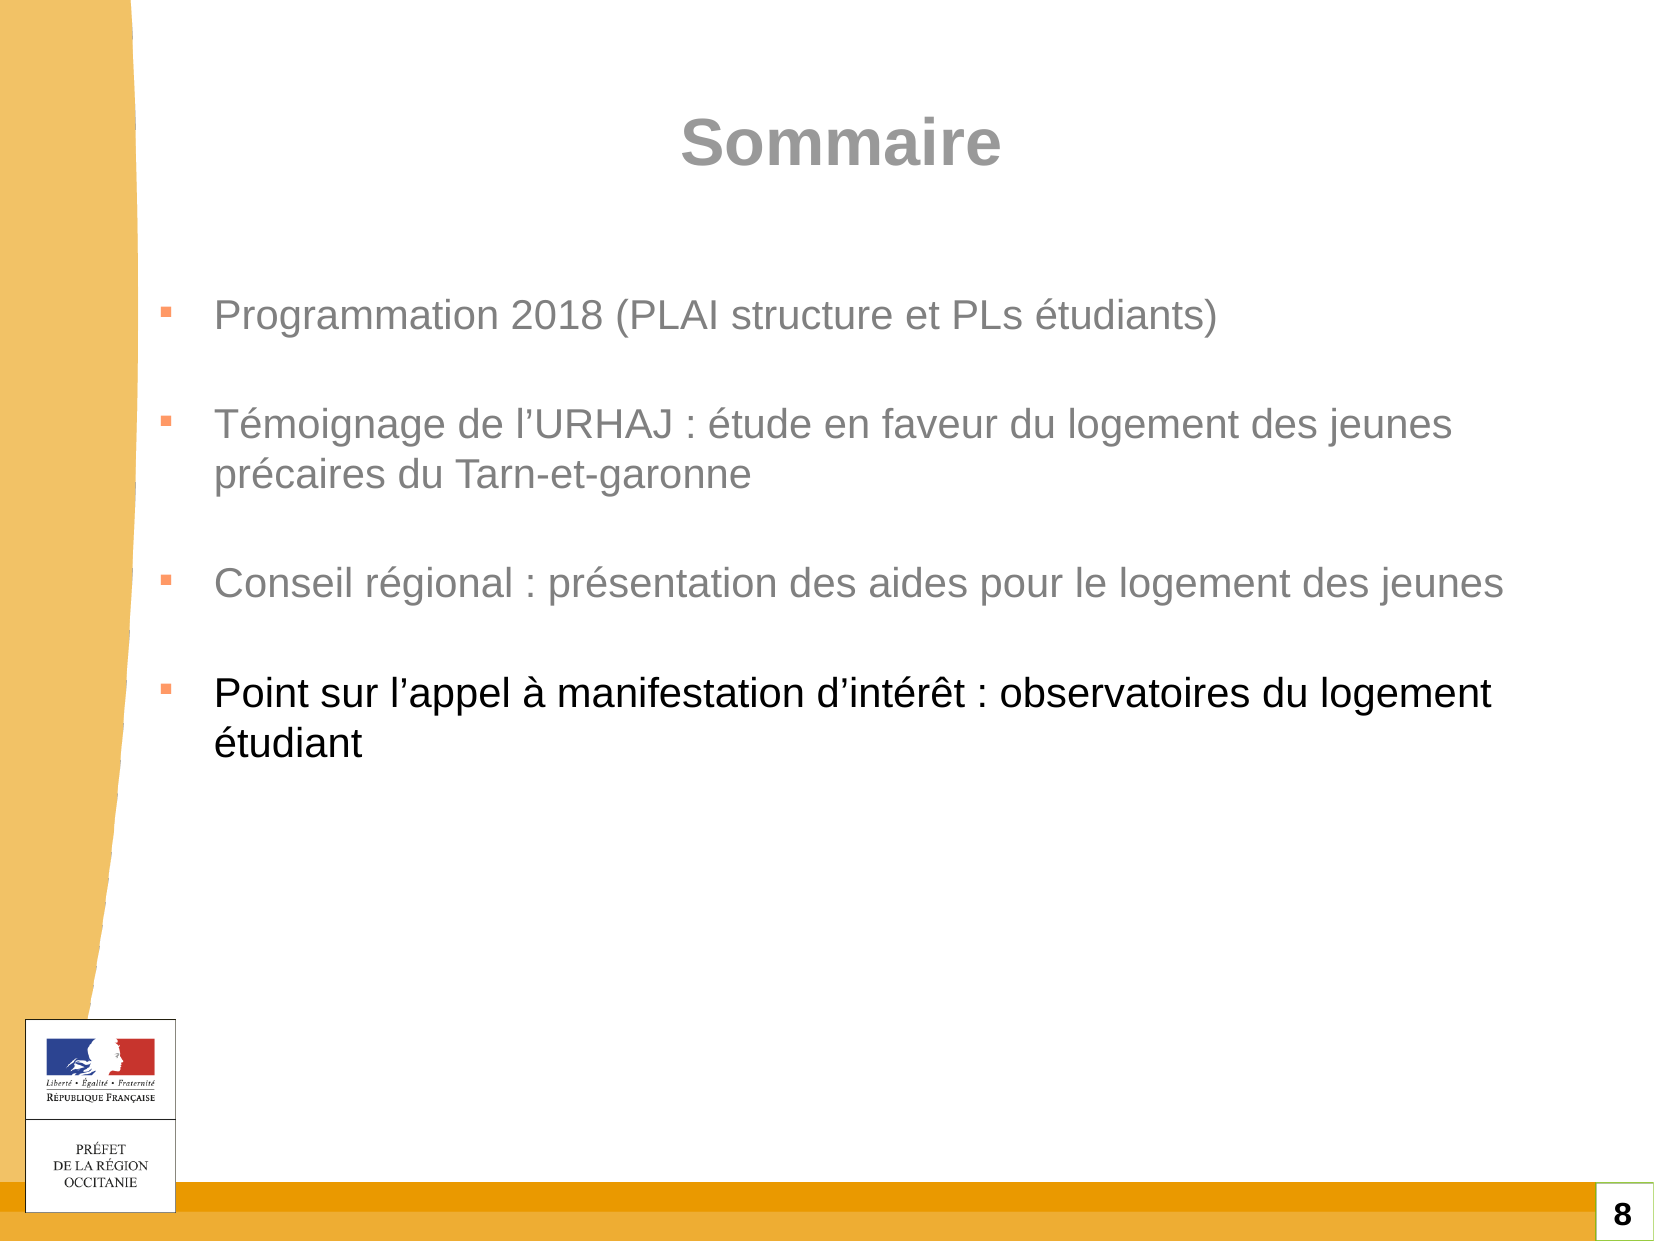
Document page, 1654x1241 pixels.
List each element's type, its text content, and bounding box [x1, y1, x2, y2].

title Sommaire [134, 98, 1548, 179]
slide_number <numéro> [1592, 1192, 1654, 1241]
picture [0, 0, 1654, 1241]
list Programmation 2018 (PLAI structure et PLs étudiants) Témoignage de l’URHAJ : étude en faveur du logement des jeunes précaires du Tarn-et-garonne Conseil régional : présentation des aides pour le logement des jeunes Point sur l’appel à manifestation d’intérêt : observatoires du logement étudiant [143, 288, 1632, 667]
